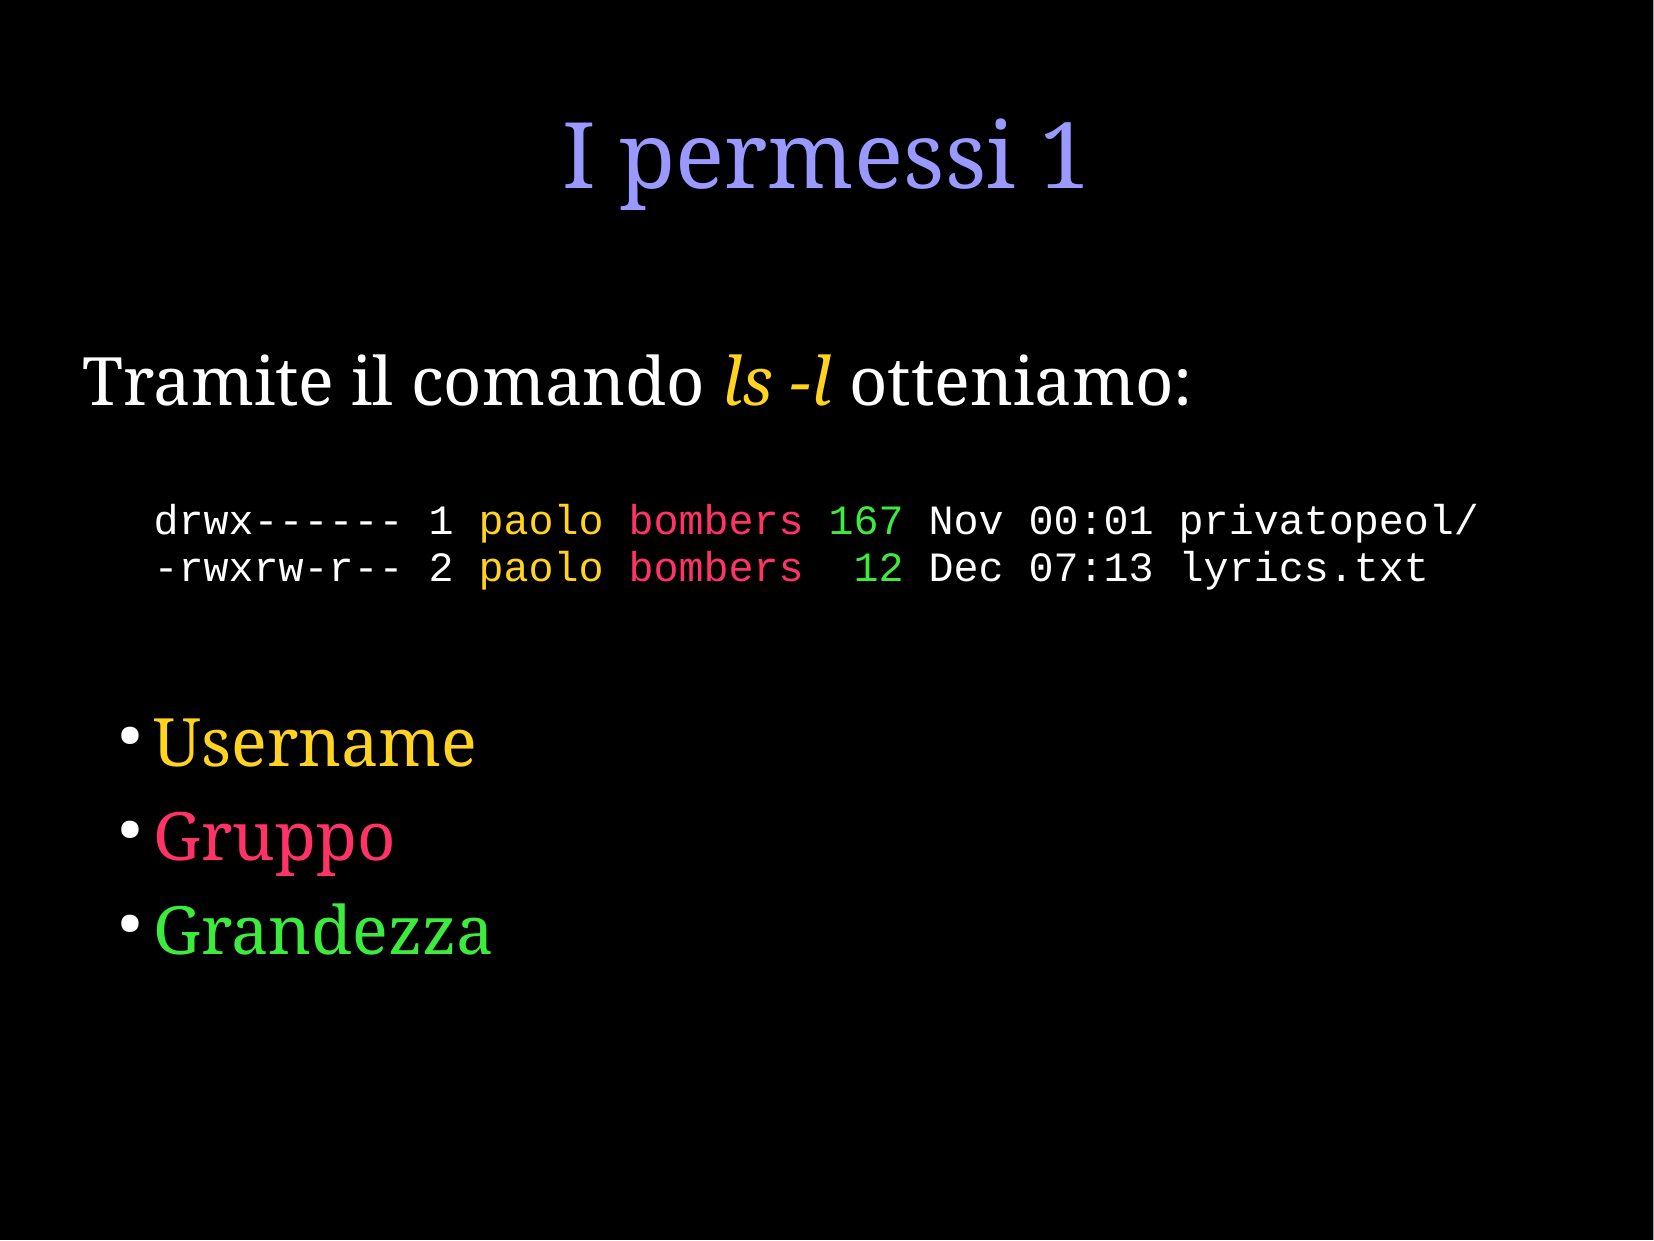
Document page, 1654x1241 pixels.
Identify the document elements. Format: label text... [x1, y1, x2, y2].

title I permessi 1 [82, 56, 1571, 250]
subtitle Tramite il comando ls -l otteniamo: drwx------ 1 paolo bombers 167 Nov 00:01 privatopeol/ -rwxrw-r-- 2 paolo bombers 12 Dec 07:13 lyrics.txt Username Gruppo Grandezza [82, 297, 1571, 1102]
